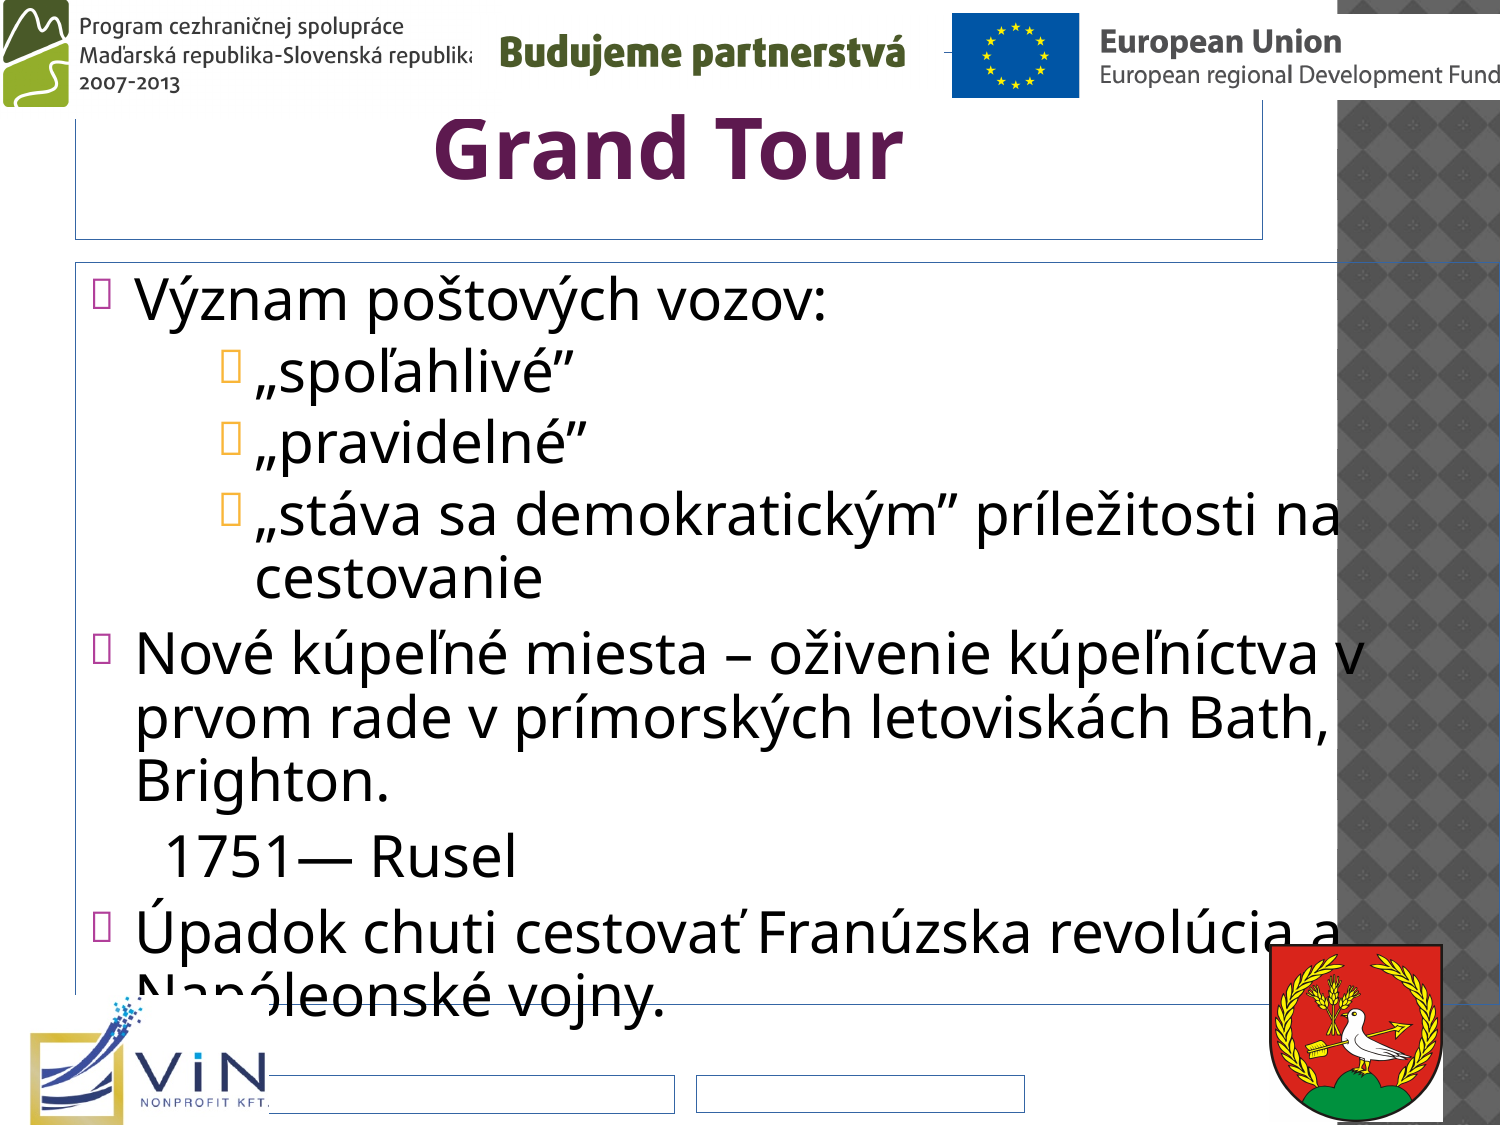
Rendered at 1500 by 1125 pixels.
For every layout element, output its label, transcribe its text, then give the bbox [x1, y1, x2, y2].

picture [1269, 944, 1500, 1125]
picture [0, 0, 944, 119]
picture [952, 0, 1500, 262]
list Význam poštových vozov: „spoľahlivé” „pravidelné” „stáva sa demokratickým” príležitosti na cestovanie Nové kúpeľné miesta – oživenie kúpeľníctva v prvom rade v prímorských letoviskách Bath, Brighton. 1751— Rusel Úpadok chuti cestovať Franúzska revolúcia a Napóleonské vojny. [75, 262, 1500, 1005]
title Grand Tour [75, 52, 1263, 240]
picture [7, 995, 269, 1125]
